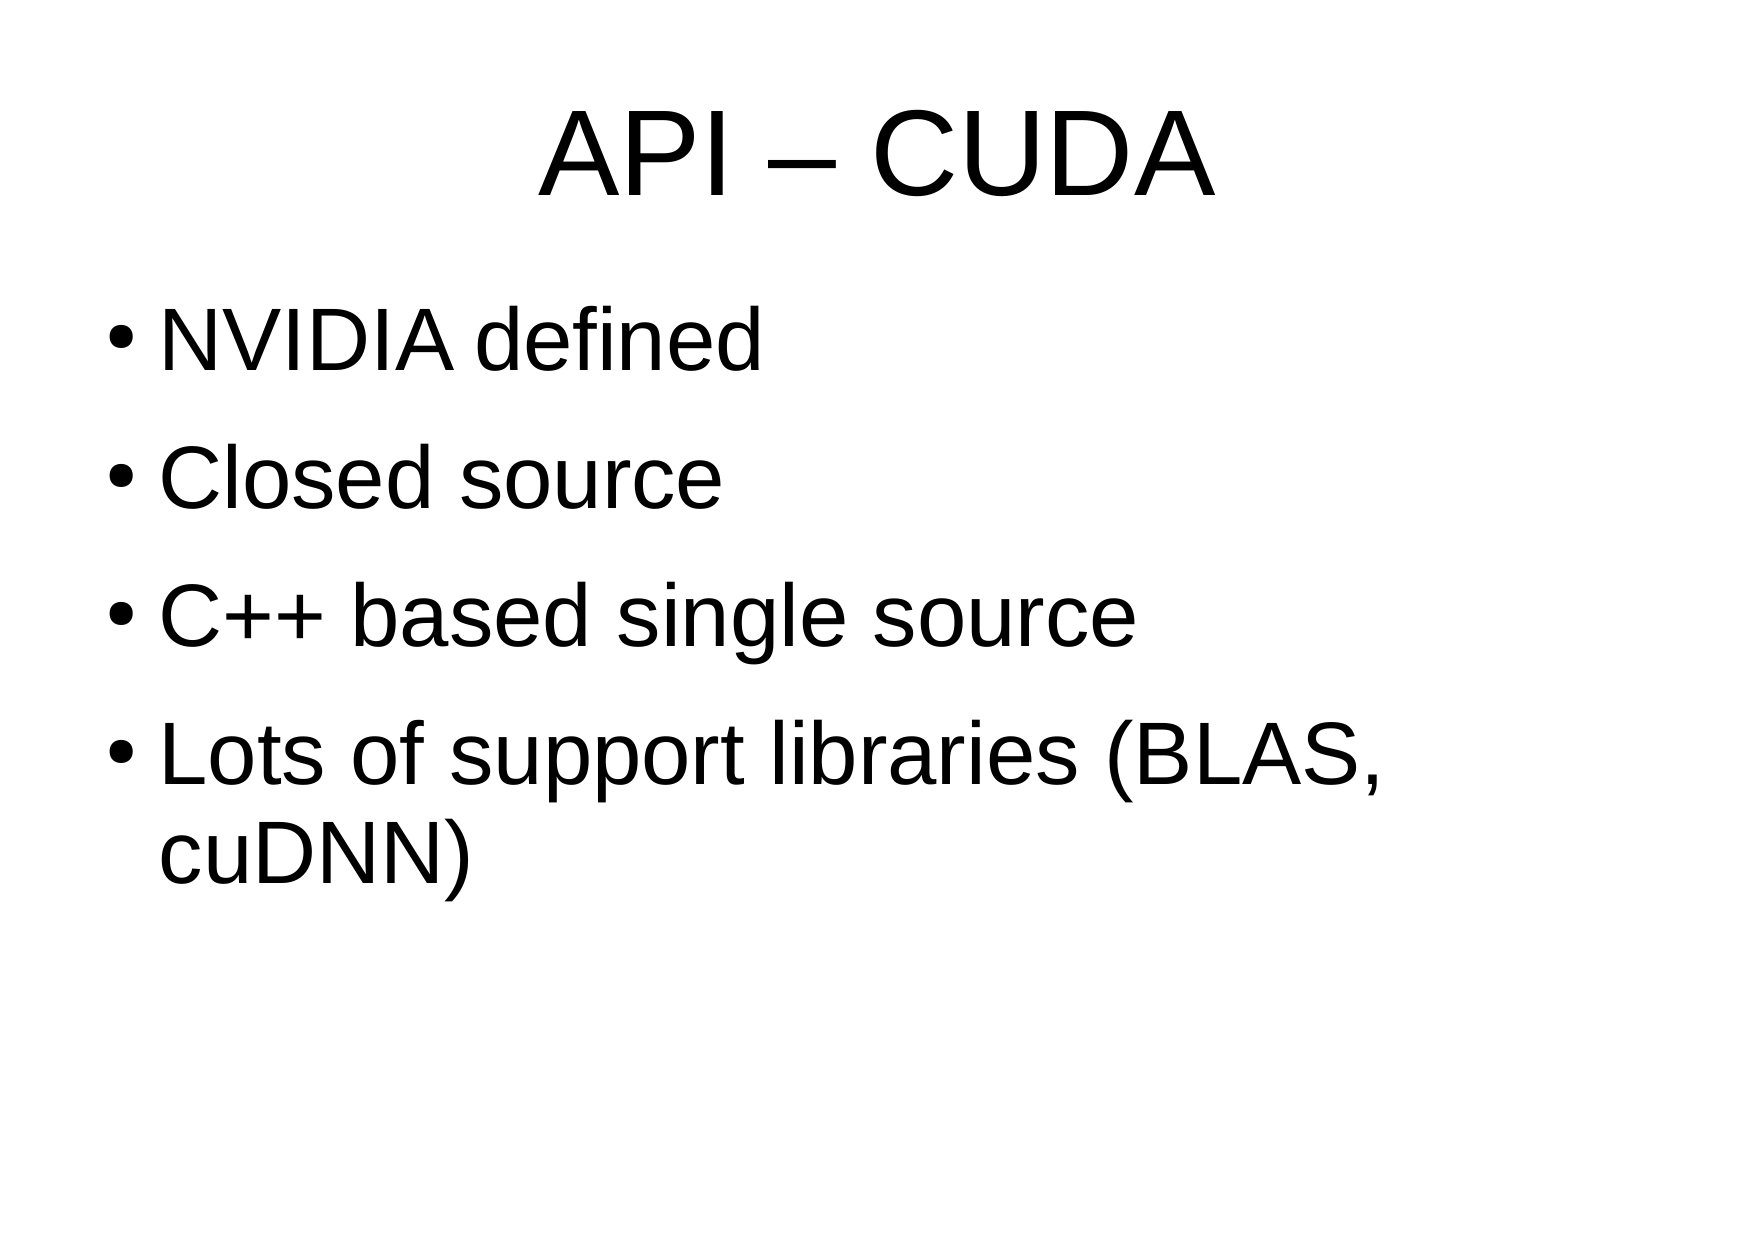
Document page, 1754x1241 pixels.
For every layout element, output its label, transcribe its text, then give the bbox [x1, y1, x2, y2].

list NVIDIA defined Closed source C++ based single source Lots of support libraries (BLAS, cuDNN) [87, 289, 1667, 1010]
title API – CUDA [87, 49, 1667, 257]
